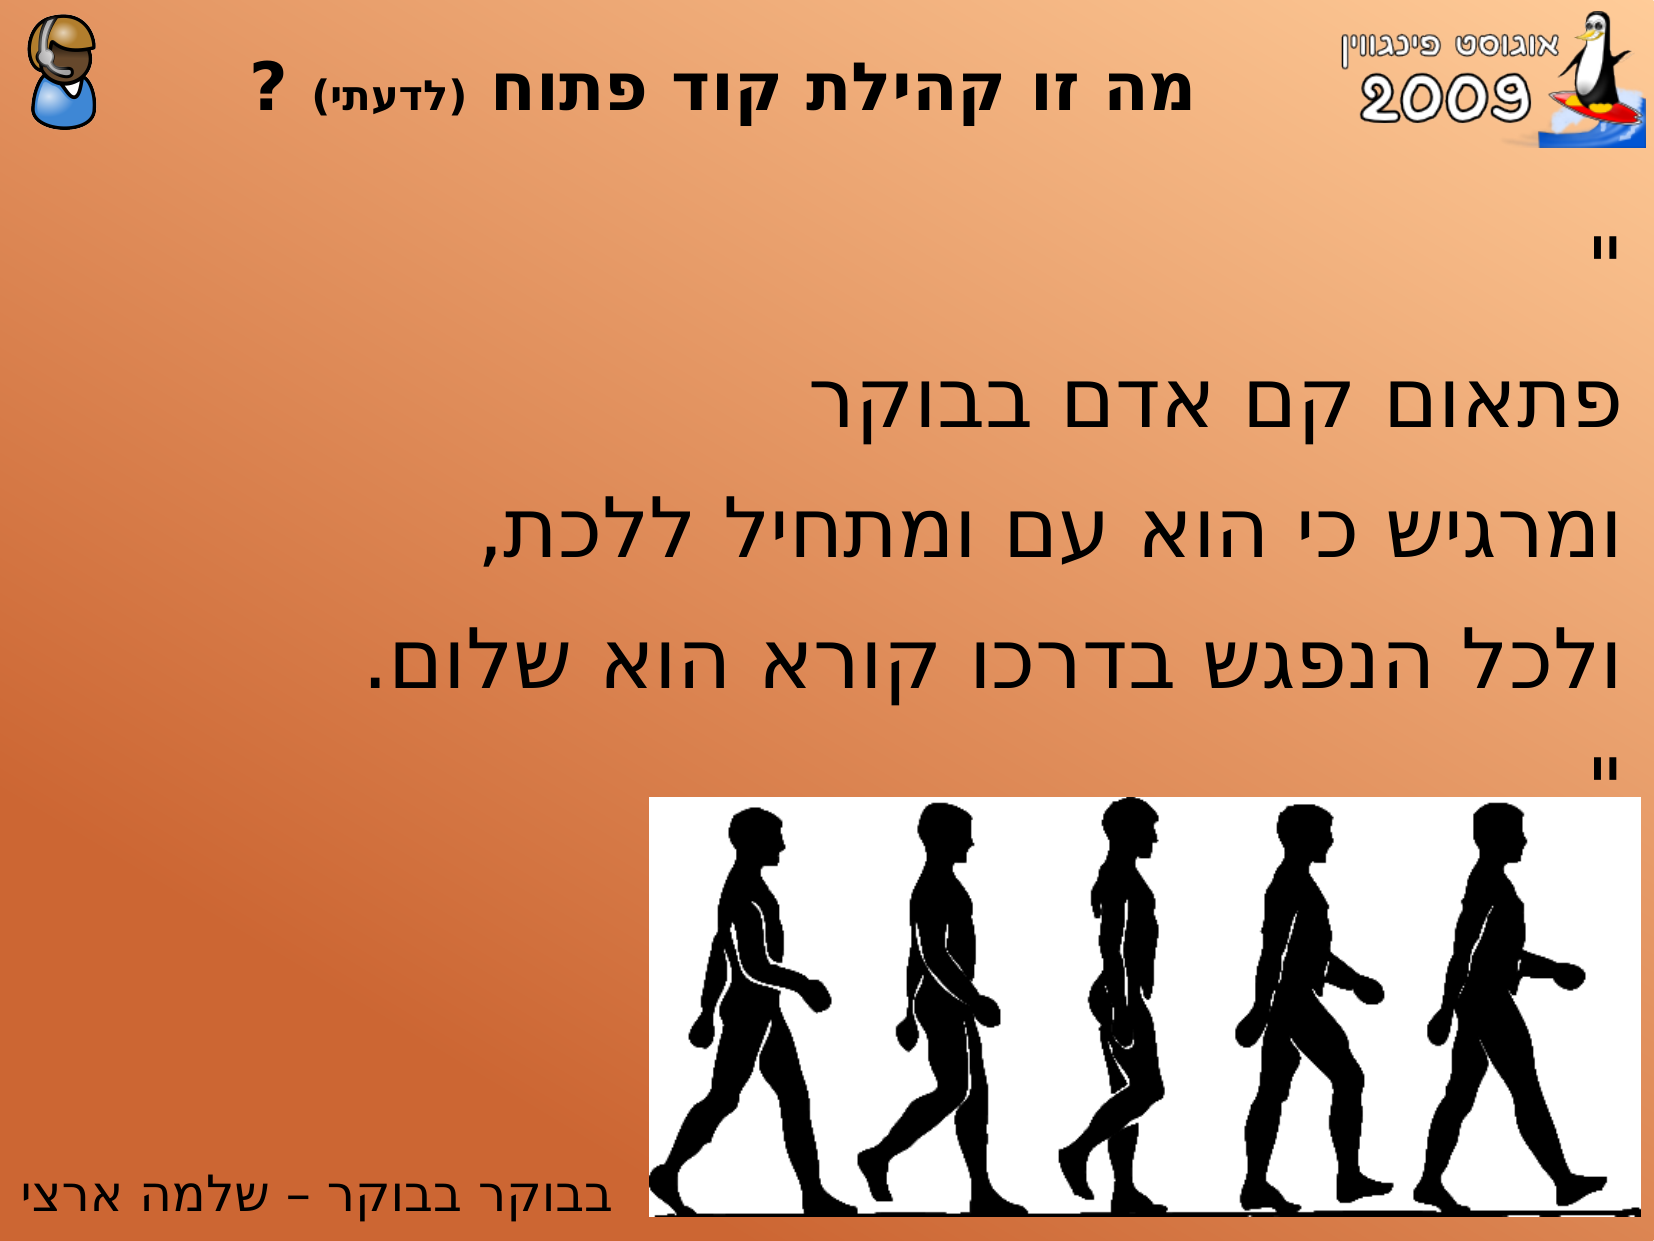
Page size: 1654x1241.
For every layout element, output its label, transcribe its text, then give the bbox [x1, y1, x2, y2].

picture [1327, 11, 1646, 148]
text_box מה זו קהילת קוד פתוח (לדעתי) ? [118, 41, 1329, 134]
text_box " פתאום קם אדם בבוקר ומרגיש כי הוא עם ומתחיל ללכת, ולכל הנפגש בדרכו קורא הוא שלום. " [21, 212, 1640, 846]
text_box בבוקר בבוקר – שלמה ארצי [5, 1157, 818, 1231]
picture [2, 11, 122, 131]
picture [649, 797, 1641, 1217]
